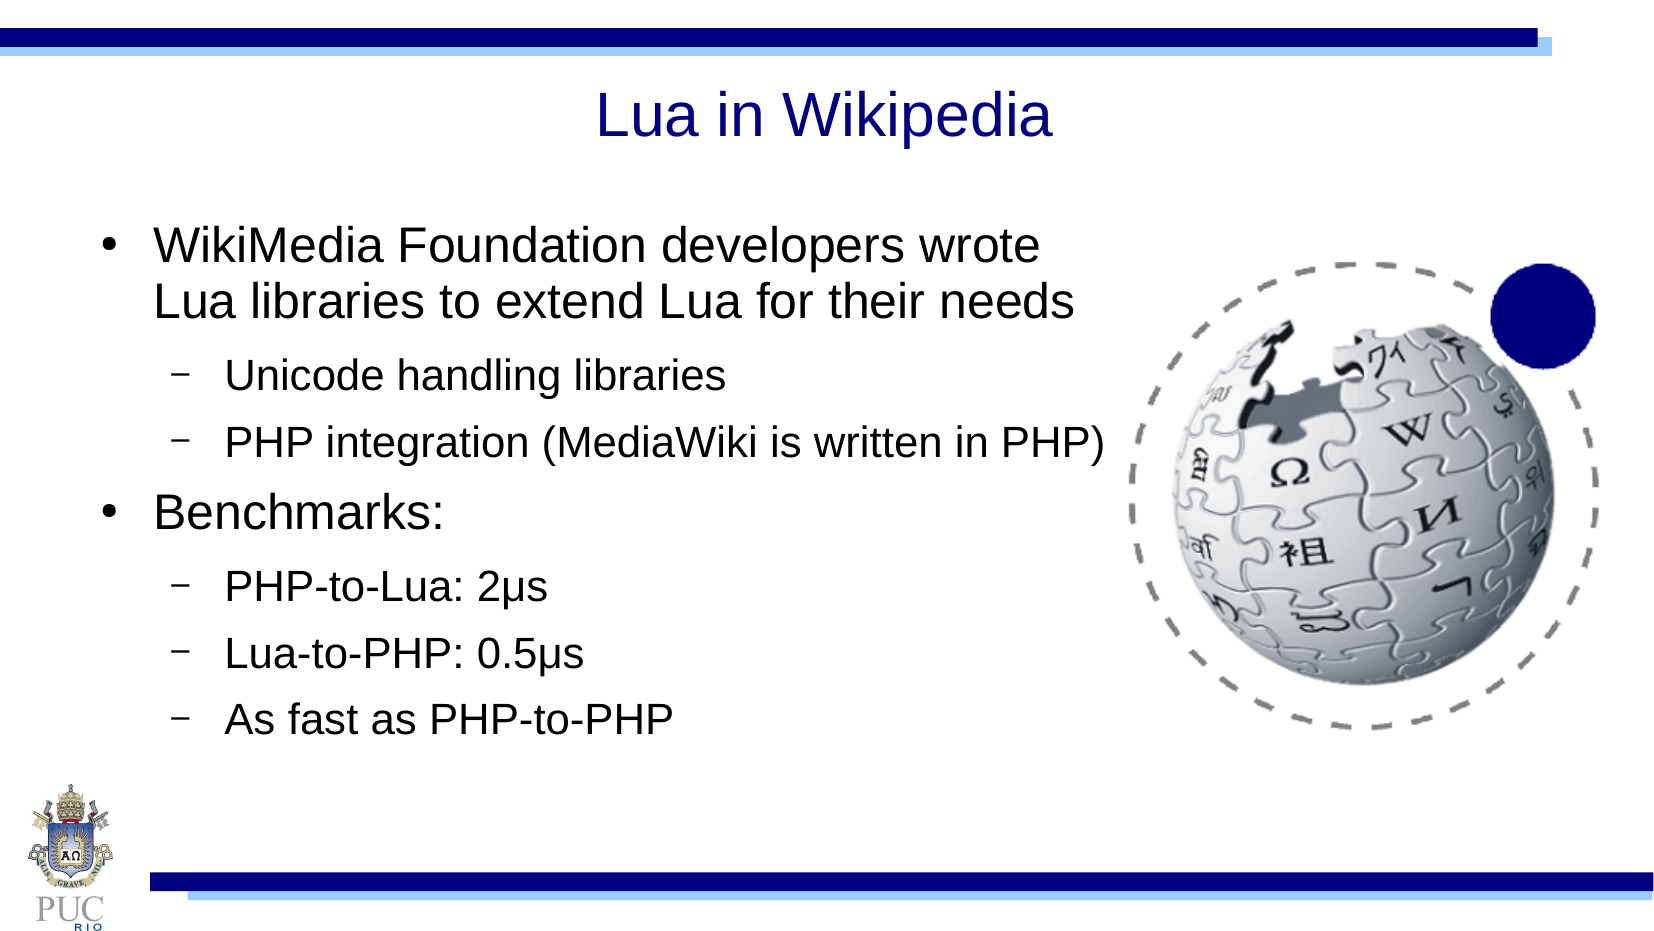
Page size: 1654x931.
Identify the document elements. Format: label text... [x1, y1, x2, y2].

picture [28, 784, 113, 931]
title Lua in Wikipedia [37, 37, 1613, 193]
list WikiMedia Foundation developers wrote Lua libraries to extend Lua for their needs Unicode handling libraries PHP integration (MediaWiki is written in PHP) Benchmarks: PHP-to-Lua: 2μs Lua-to-PHP: 0.5μs As fast as PHP-to-PHP [82, 217, 1126, 751]
picture [1087, 214, 1624, 751]
